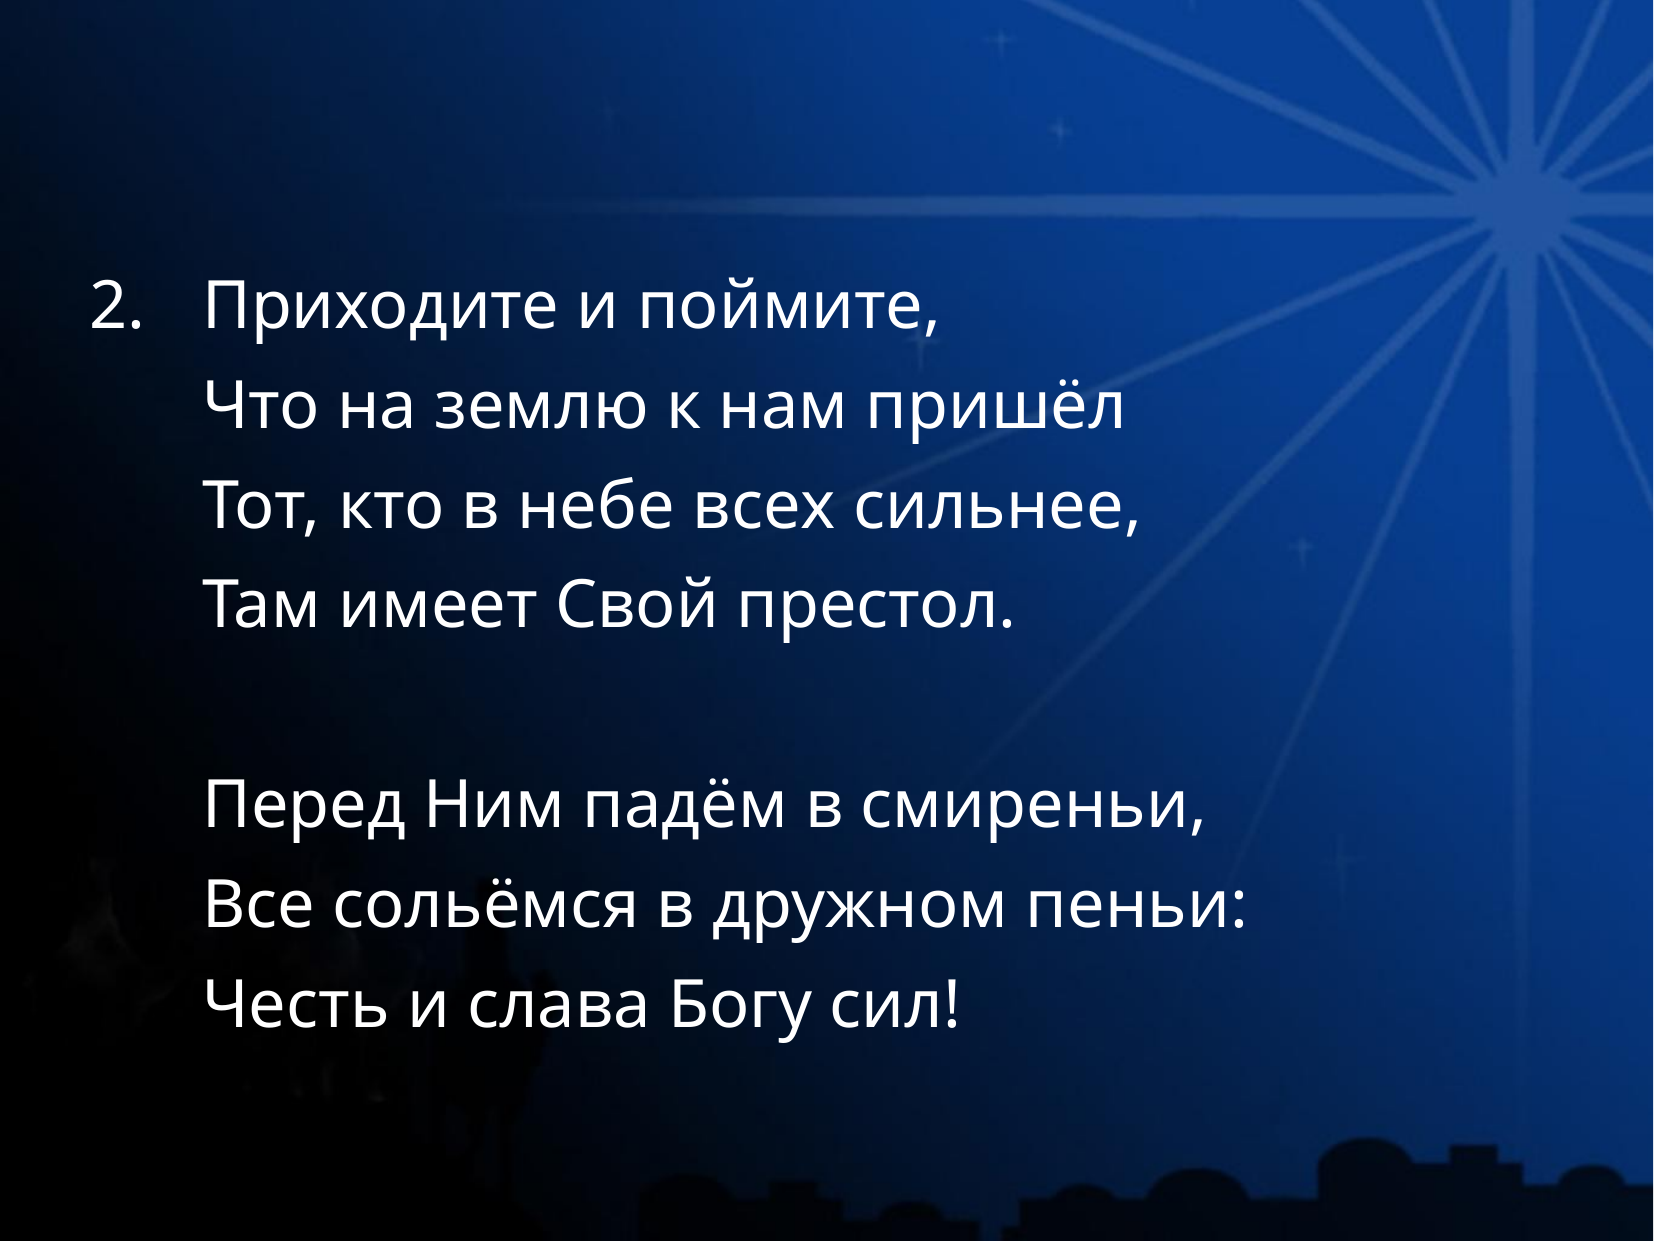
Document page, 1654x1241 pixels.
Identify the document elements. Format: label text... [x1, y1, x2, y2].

picture [0, 0, 1654, 1241]
text_box 2. Приходите и поймите, Что на землю к нам пришёл Тот, кто в небе всех сильнее, Там имеет Свой престол. Перед Ним падём в смиреньи, Все сольёмся в дружном пеньи: Честь и слава Богу сил! [75, 150, 1576, 1163]
